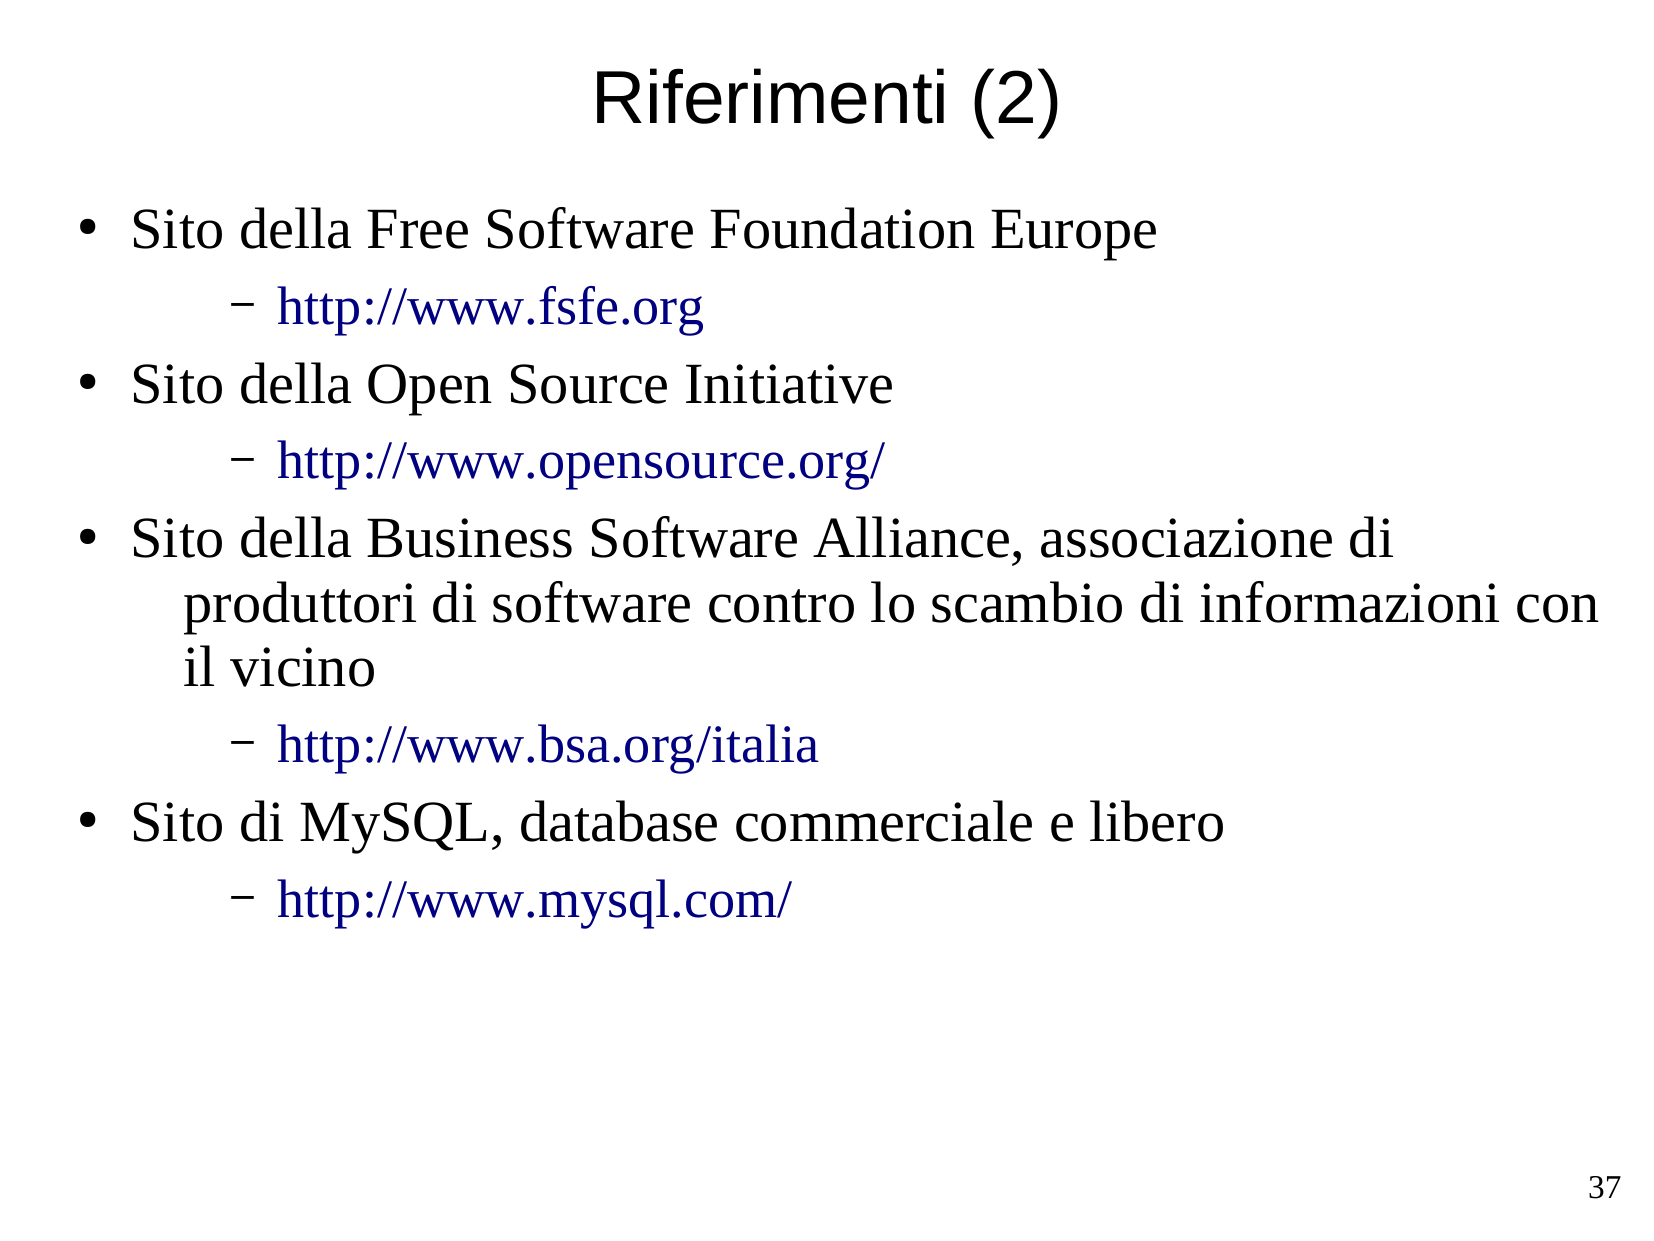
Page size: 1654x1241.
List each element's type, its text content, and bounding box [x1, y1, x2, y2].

list Sito della Free Software Foundation Europe http://www.fsfe.org Sito della Open Source Initiative http://www.opensource.org/ Sito della Business Software Alliance, associazione di produttori di software contro lo scambio di informazioni con il vicino http://www.bsa.org/italia Sito di MySQL, database commerciale e libero http://www.mysql.com/ [42, 196, 1612, 1187]
title Riferimenti (2) [37, 30, 1617, 166]
